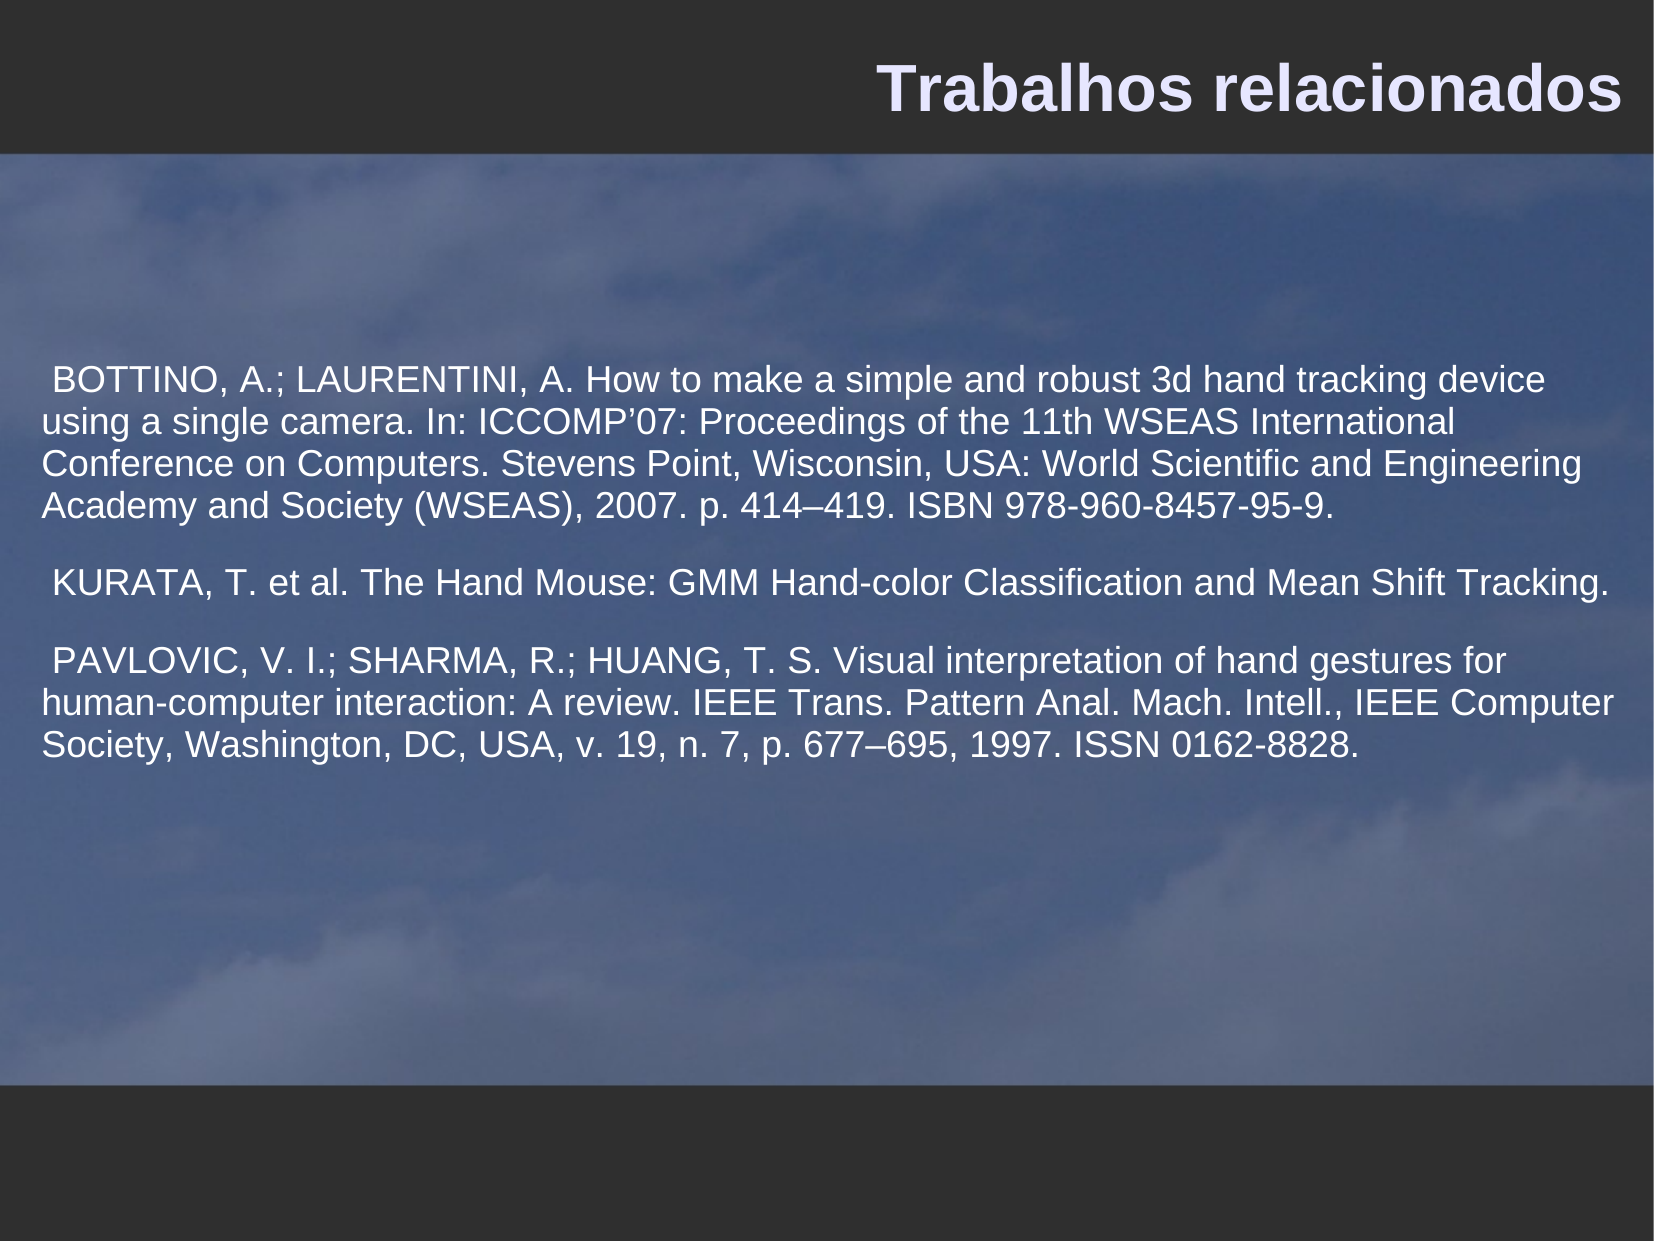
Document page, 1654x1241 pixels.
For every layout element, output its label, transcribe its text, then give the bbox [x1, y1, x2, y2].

picture [0, 0, 1654, 1241]
title Trabalhos relacionados [29, 0, 1625, 178]
subtitle BOTTINO, A.; LAURENTINI, A. How to make a simple and robust 3d hand tracking device using a single camera. In: ICCOMP’07: Proceedings of the 11th WSEAS International Conference on Computers. Stevens Point, Wisconsin, USA: World Scientific and Engineering Academy and Society (WSEAS), 2007. p. 414–419. ISBN 978-960-8457-95-9. KURATA, T. et al. The Hand Mouse: GMM Hand-color Classification and Mean Shift Tracking. PAVLOVIC, V. I.; SHARMA, R.; HUANG, T. S. Visual interpretation of hand gestures for human-computer interaction: A review. IEEE Trans. Pattern Anal. Mach. Intell., IEEE Computer Society, Washington, DC, USA, v. 19, n. 7, p. 677–695, 1997. ISSN 0162-8828. [29, 337, 1625, 787]
